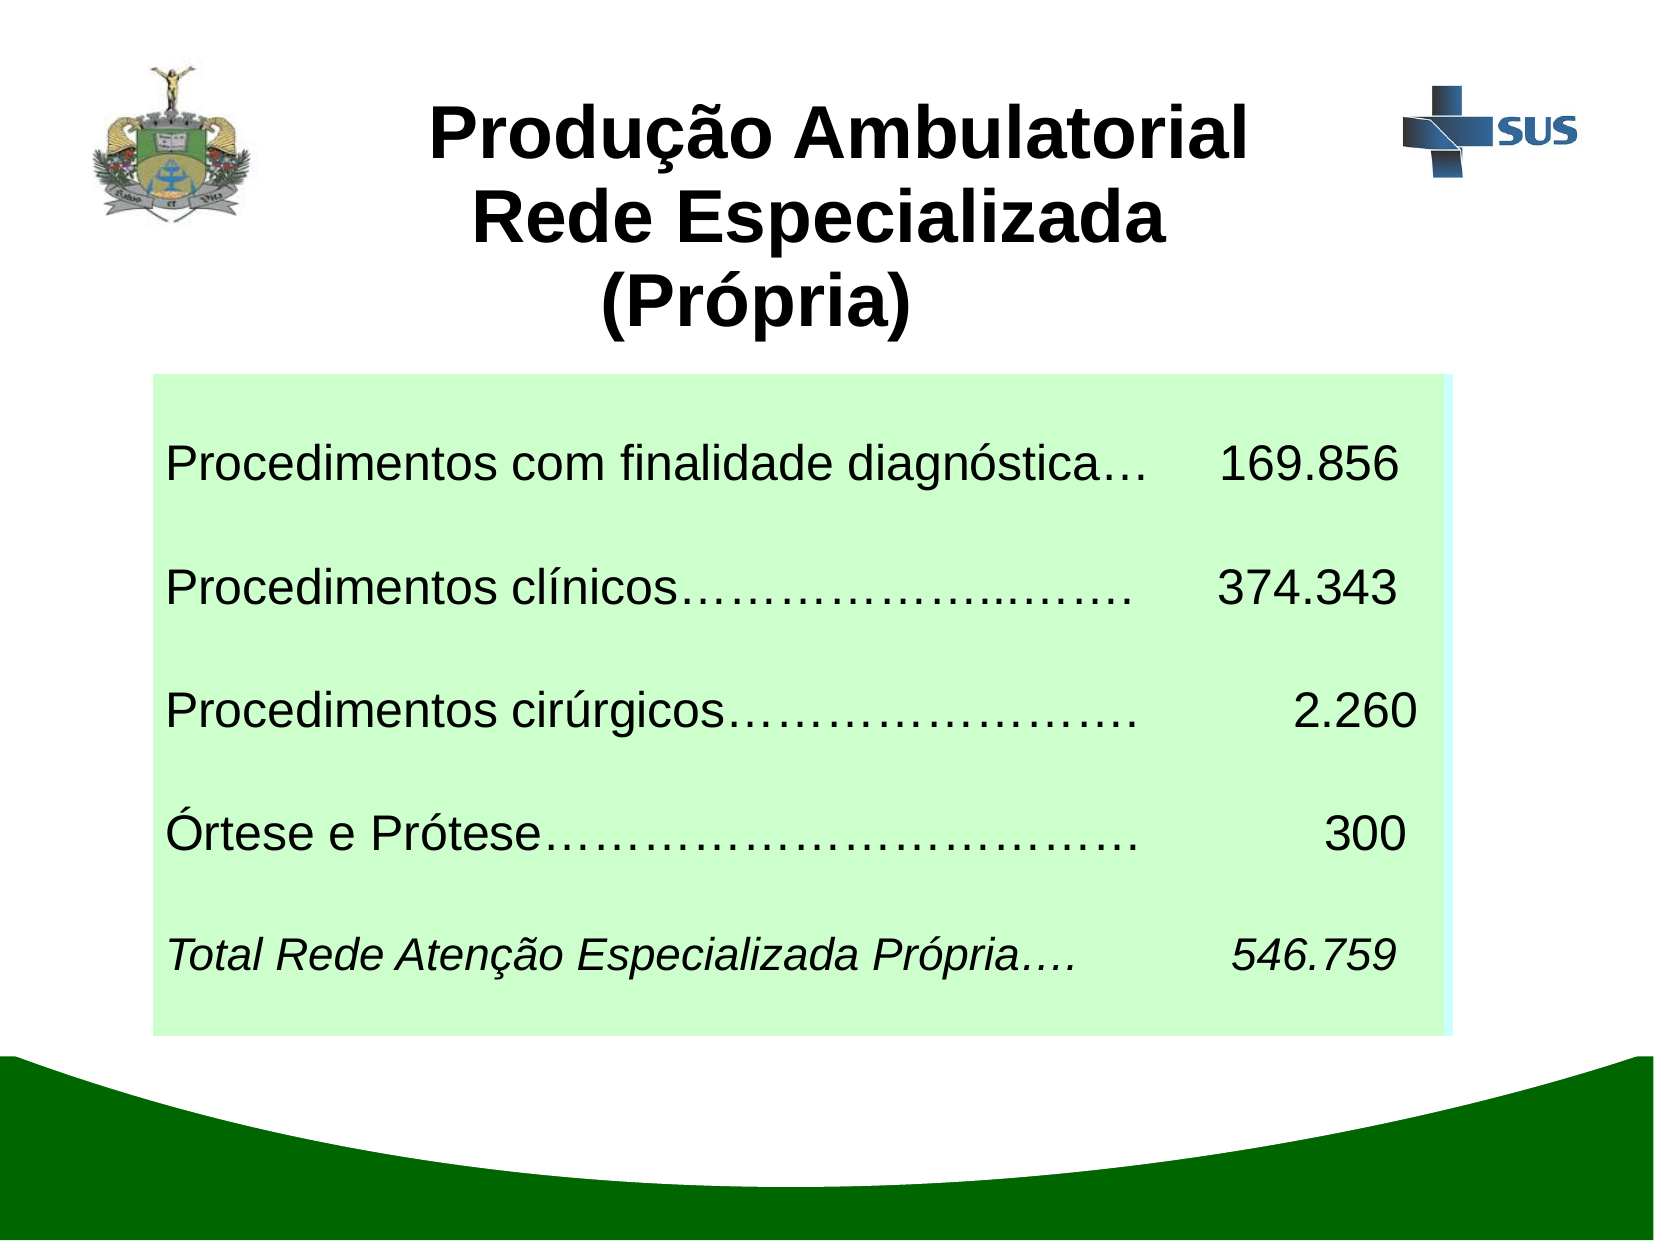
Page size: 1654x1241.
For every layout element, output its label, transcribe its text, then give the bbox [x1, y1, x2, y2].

table_cell [1444, 980, 1453, 1036]
text_box [11, 159, 780, 980]
text_box [0, 1050, 1654, 1241]
table_cell [153, 980, 1444, 1036]
table_header Procedimentos com finalidade diagnóstica… 169.856 Procedimentos clínicos………………...……. 374.343 Procedimentos cirúrgicos……………………. 2.260 Órtese e Prótese……………………………… 300 Total Rede Atenção Especializada Própria…. 546.759 [153, 374, 1444, 980]
text_box Produção Ambulatorial Rede Especializada (Própria) [260, 82, 1371, 374]
picture [1402, 85, 1583, 178]
table_header [1444, 374, 1453, 980]
picture [82, 58, 260, 237]
